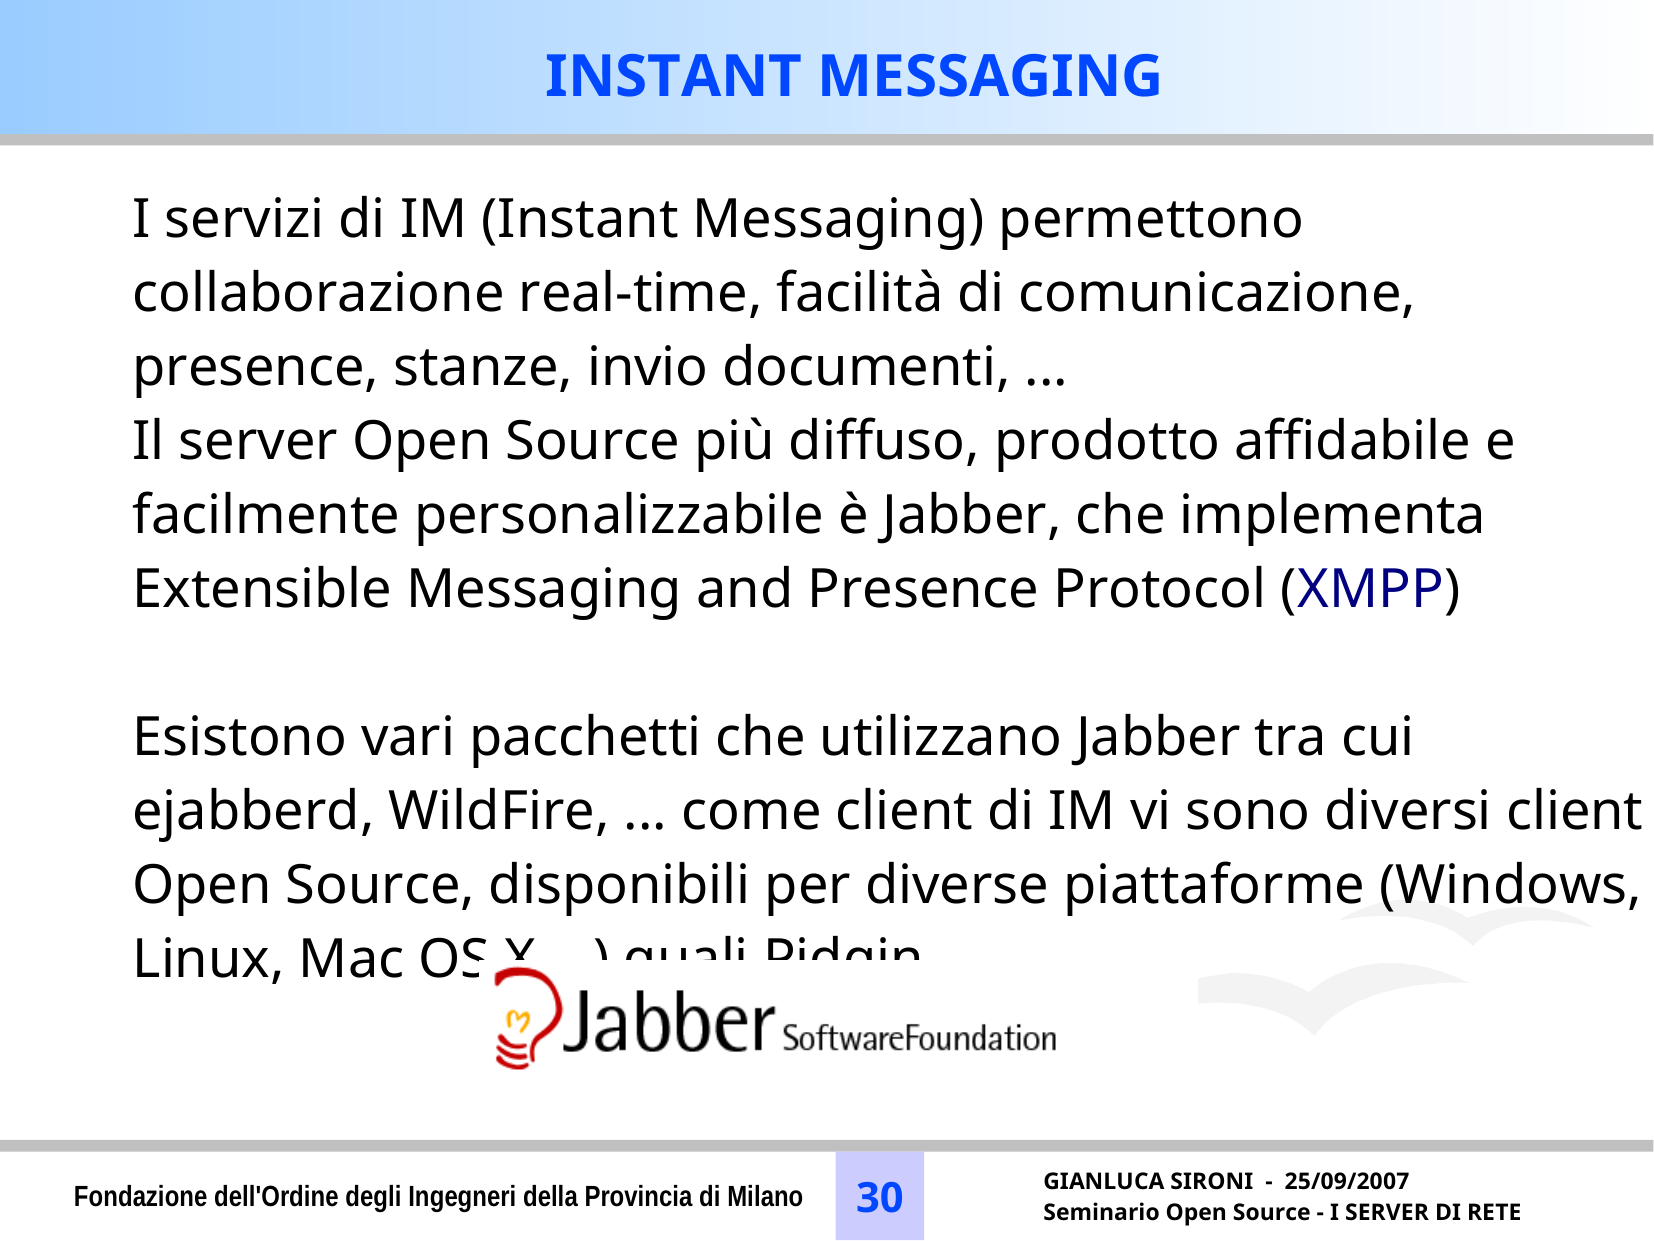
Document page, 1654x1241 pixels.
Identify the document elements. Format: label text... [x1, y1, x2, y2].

list I servizi di IM (Instant Messaging) permettono collaborazione real-time, facilità di comunicazione, presence, stanze, invio documenti, ... Il server Open Source più diffuso, prodotto affidabile e facilmente personalizzabile è Jabber, che implementa Extensible Messaging and Presence Protocol (XMPP) Esistono vari pacchetti che utilizzano Jabber tra cui ejabberd, WildFire, ... come client di IM vi sono diversi client Open Source, disponibili per diverse piattaforme (Windows, Linux, Mac OS X, ..) quali Pidgin, [111, 179, 1654, 1123]
picture [479, 960, 1198, 1081]
title INSTANT MESSAGING [85, 0, 1654, 148]
